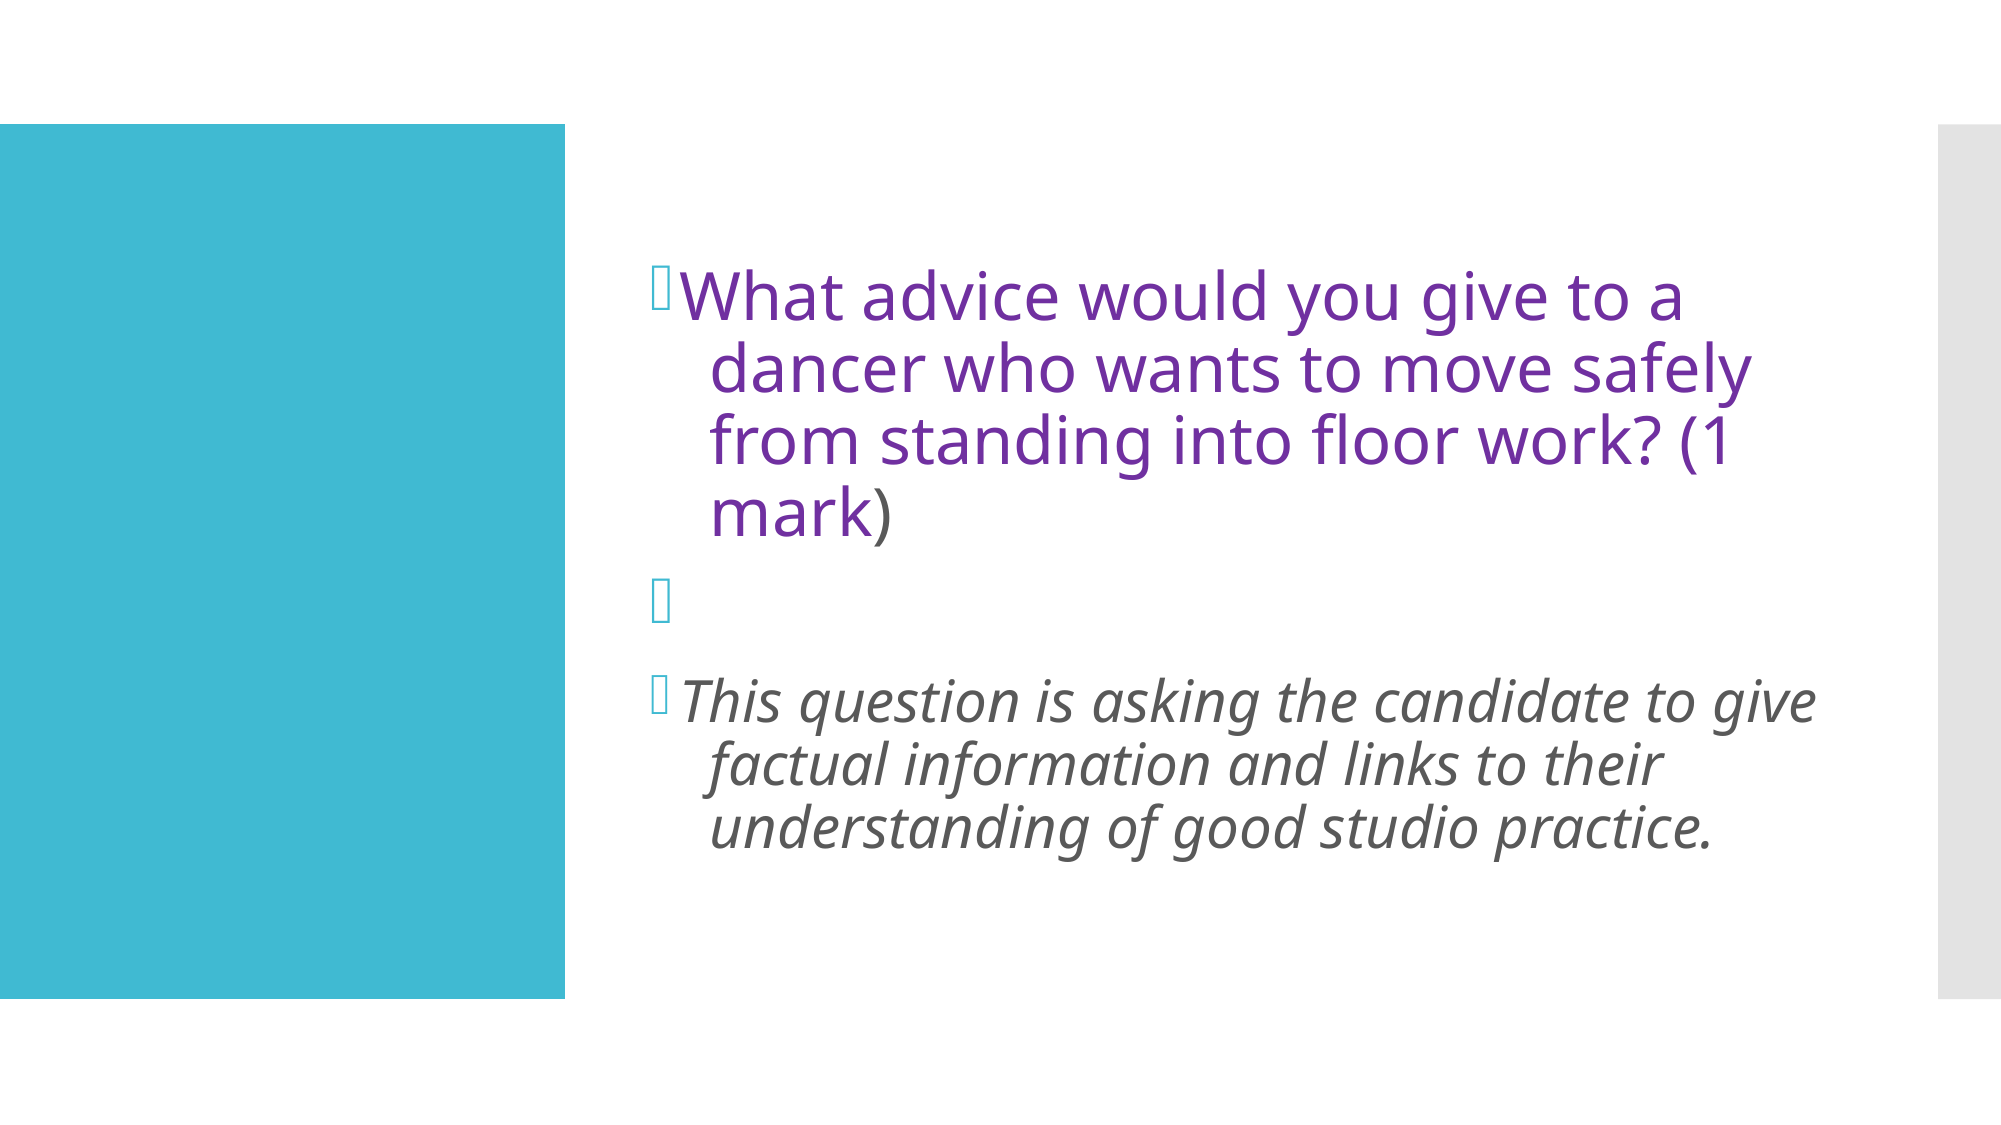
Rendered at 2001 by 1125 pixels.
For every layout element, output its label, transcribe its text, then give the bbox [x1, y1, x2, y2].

list What advice would you give to a dancer who wants to move safely from standing into floor work? (1 mark) This question is asking the candidate to give factual information and links to their understanding of good studio practice. [634, 141, 1835, 982]
